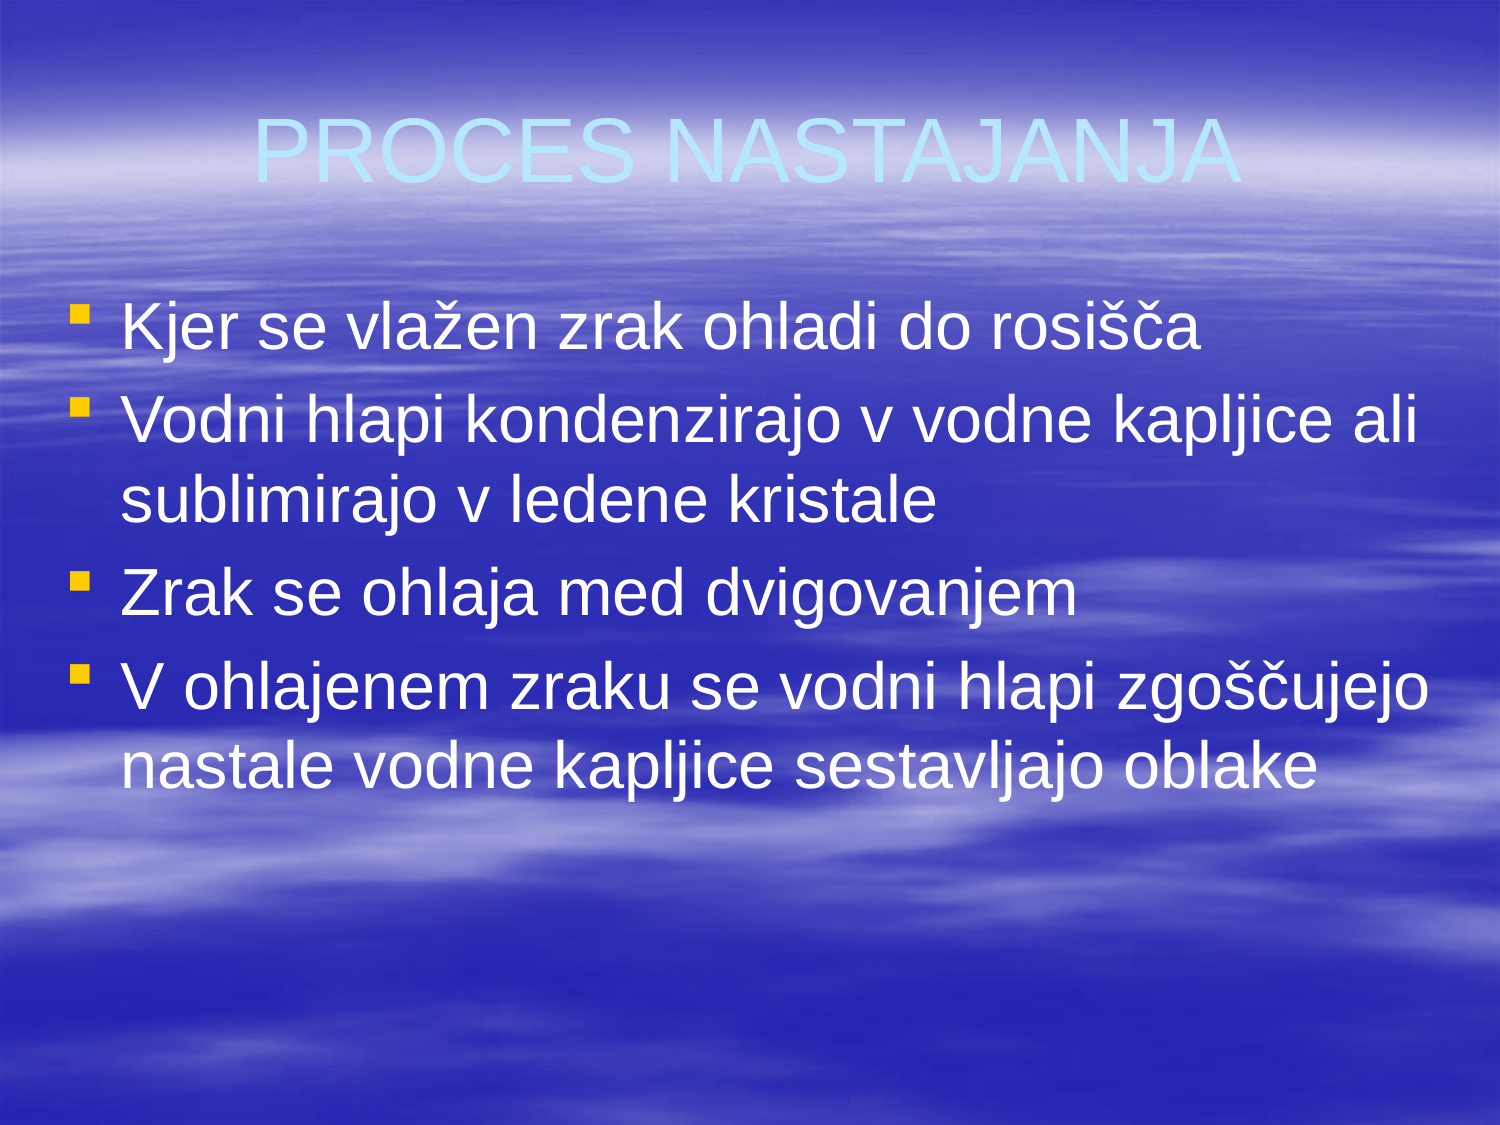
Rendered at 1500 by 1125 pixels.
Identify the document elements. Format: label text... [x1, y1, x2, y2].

title PROCES NASTAJANJA [49, 37, 1446, 255]
picture [0, 0, 1500, 1125]
list Kjer se vlažen zrak ohladi do rosišča Vodni hlapi kondenzirajo v vodne kapljice ali sublimirajo v ledene kristale Zrak se ohlaja med dvigovanjem V ohlajenem zraku se vodni hlapi zgoščujejo nastale vodne kapljice sestavljajo oblake [49, 275, 1451, 1001]
